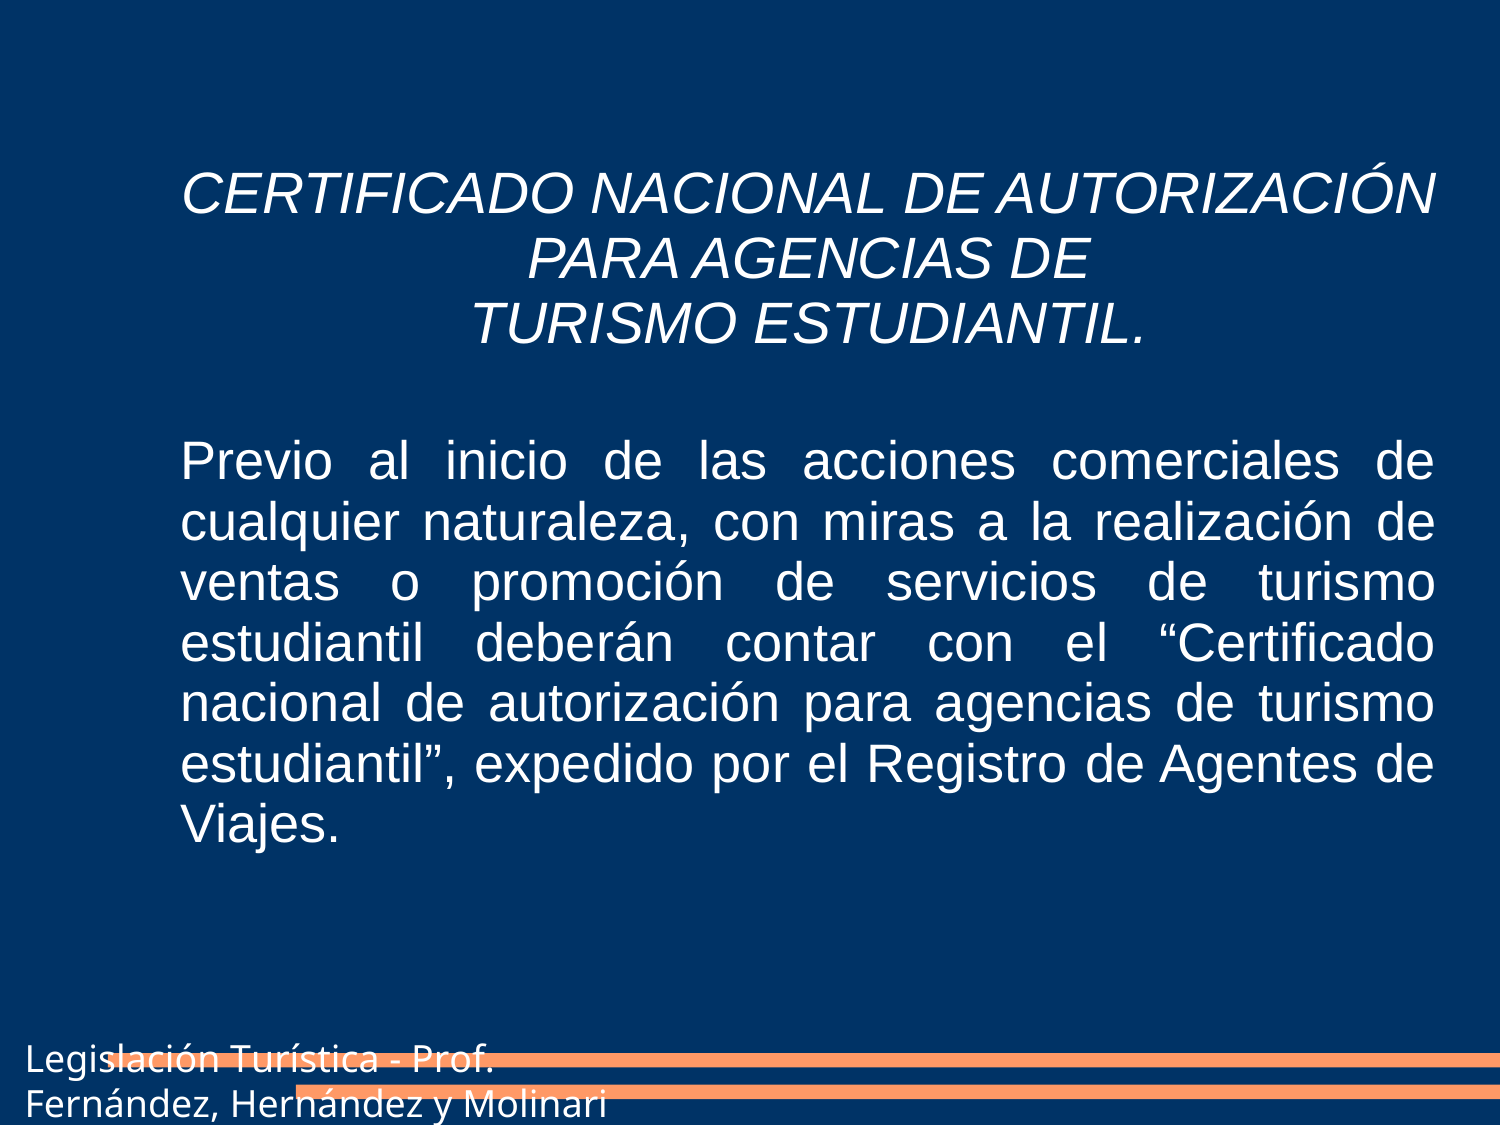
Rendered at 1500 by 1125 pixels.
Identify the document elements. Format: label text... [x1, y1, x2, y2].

footer Legislación Turística - Prof. Fernández, Hernández y Molinari [9, 1027, 709, 1077]
subtitle [110, 41, 1392, 1027]
text_box CERTIFICADO NACIONAL DE AUTORIZACIÓN PARA AGENCIAS DE TURISMO ESTUDIANTIL. Previo al inicio de las acciones comerciales de cualquier naturaleza, con miras a la realización de ventas o promoción de servicios de turismo estudiantil deberán contar con el “Certificado nacional de autorización para agencias de turismo estudiantil”, expedido por el Registro de Agentes de Viajes. [165, 153, 1453, 990]
